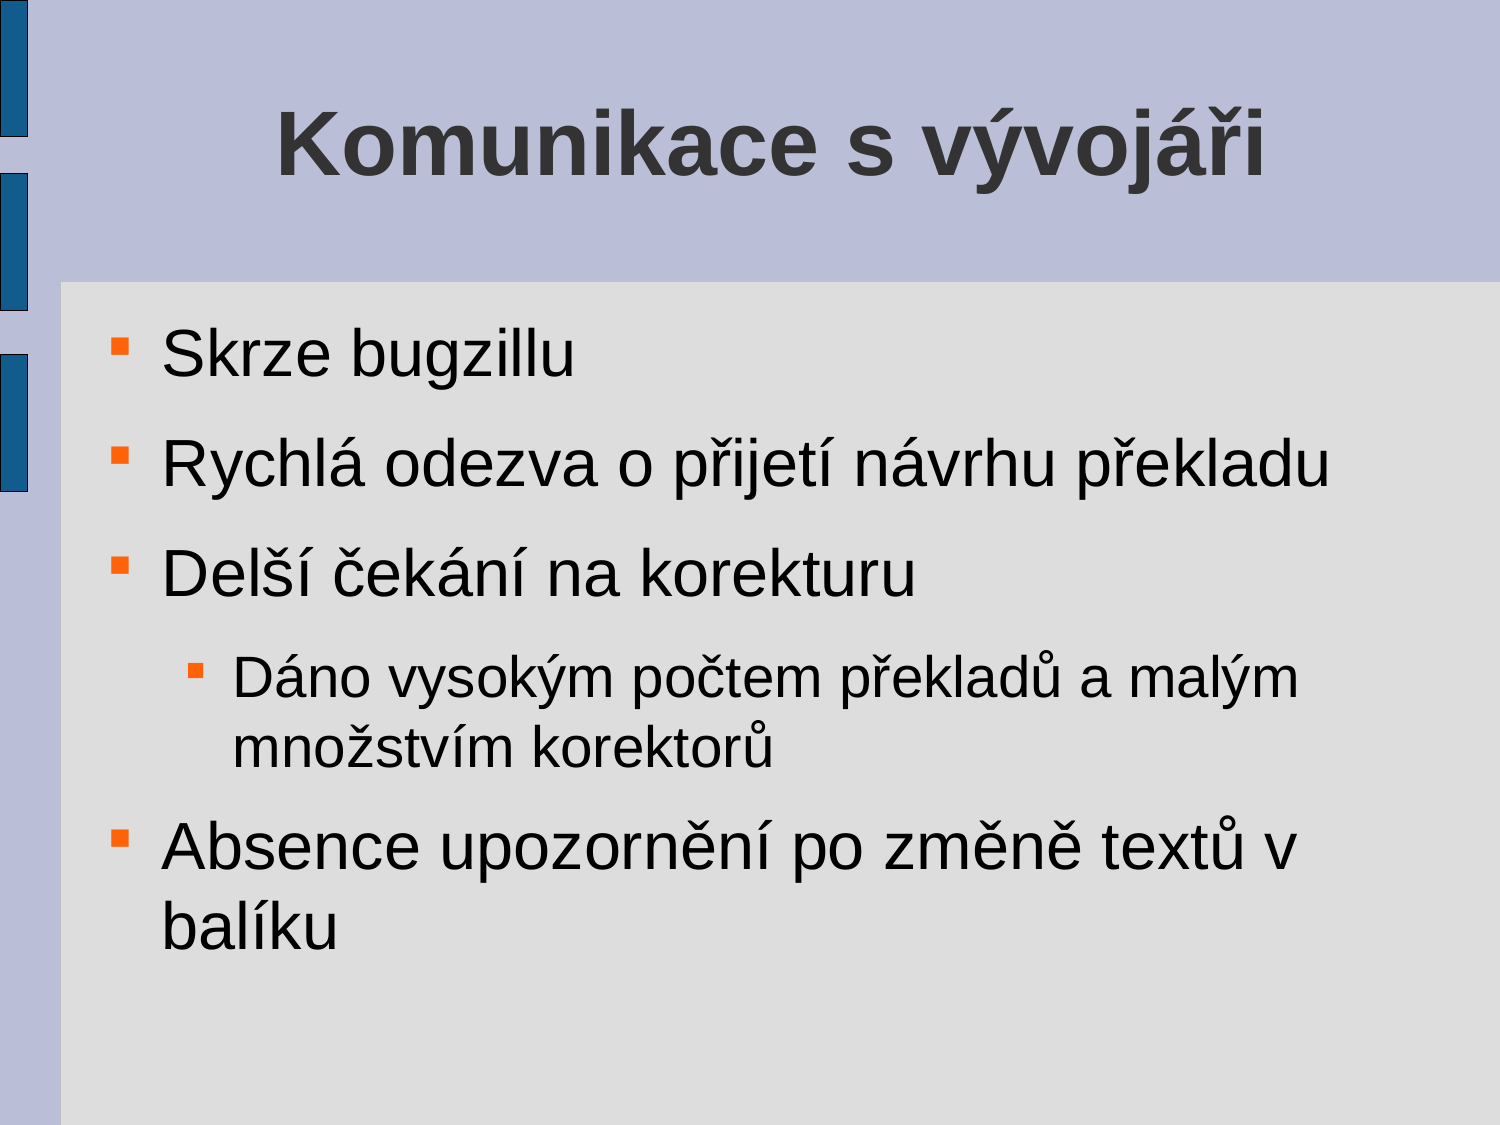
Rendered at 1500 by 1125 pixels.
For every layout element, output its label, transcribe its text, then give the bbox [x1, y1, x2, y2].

list Skrze bugzillu Rychlá odezva o přijetí návrhu překladu Delší čekání na korekturu Dáno vysokým počtem překladů a malým množstvím korektorů Absence upozornění po změně textů v balíku [76, 302, 1427, 1046]
title Komunikace s vývojáři [75, 45, 1426, 233]
